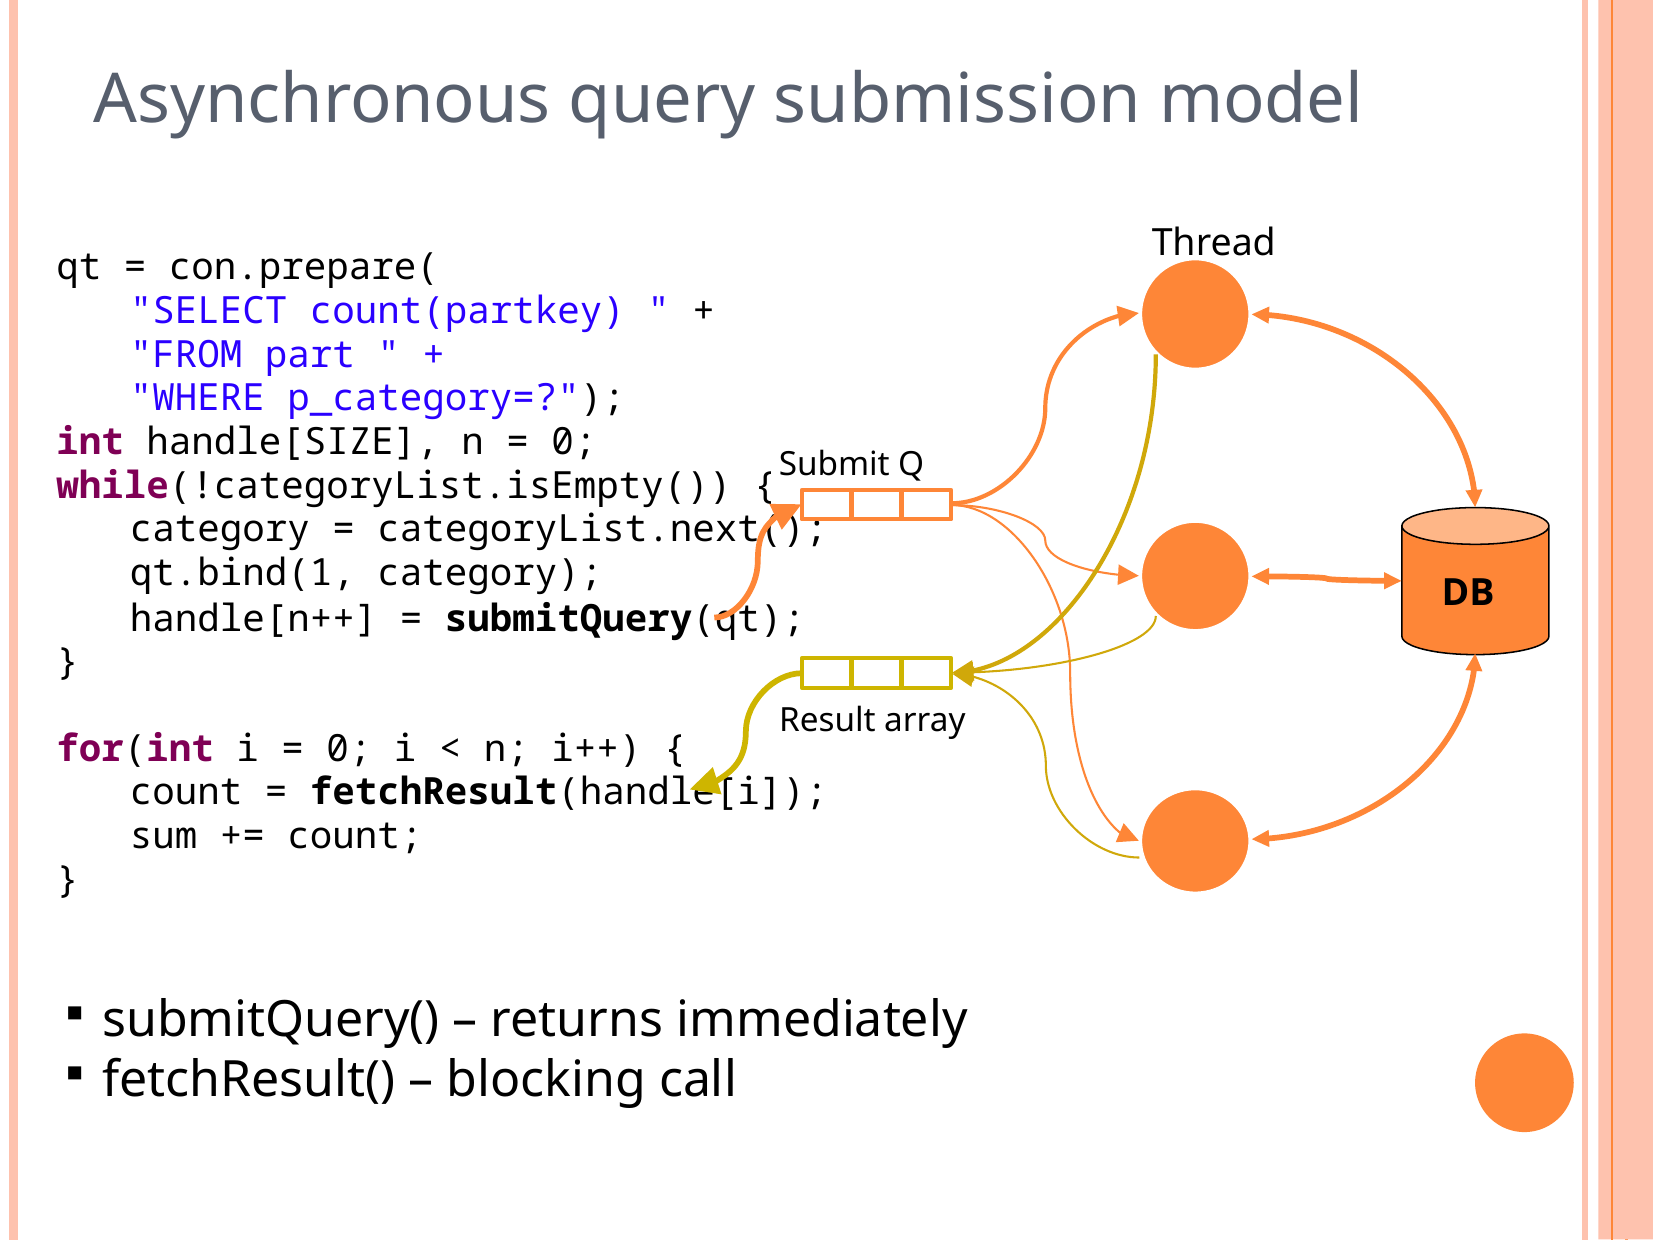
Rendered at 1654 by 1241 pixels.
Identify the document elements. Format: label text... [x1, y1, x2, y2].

text_box [801, 658, 952, 688]
text_box qt = con.prepare( "SELECT count(partkey) " + "FROM part " + "WHERE p_category=?"); int handle[SIZE], n = 0; while(!categoryList.isEmpty()) { category = categoryList.next(); qt.bind(1, category); handle[n++] = submitQuery(qt); } for(int i = 0; i < n; i++) { count = fetchResult(handle[i]); sum += count; } [41, 236, 856, 904]
text_box [801, 490, 952, 520]
text_box Thread [1257, 237, 1269, 252]
text_box [1139, 519, 1252, 632]
text_box DB [1426, 557, 1541, 620]
text_box Thread [1178, 237, 1189, 252]
text_box [1401, 527, 1549, 655]
text_box [1139, 787, 1252, 895]
text_box Result array [764, 688, 1002, 745]
text_box [1139, 257, 1252, 371]
text_box submitQuery() – returns immediately fetchResult() – blocking call [51, 982, 1540, 1182]
text_box Submit Q [764, 432, 964, 482]
text_box Thread [1137, 207, 1314, 252]
text_box Asynchronous query submission model [76, 7, 1565, 145]
